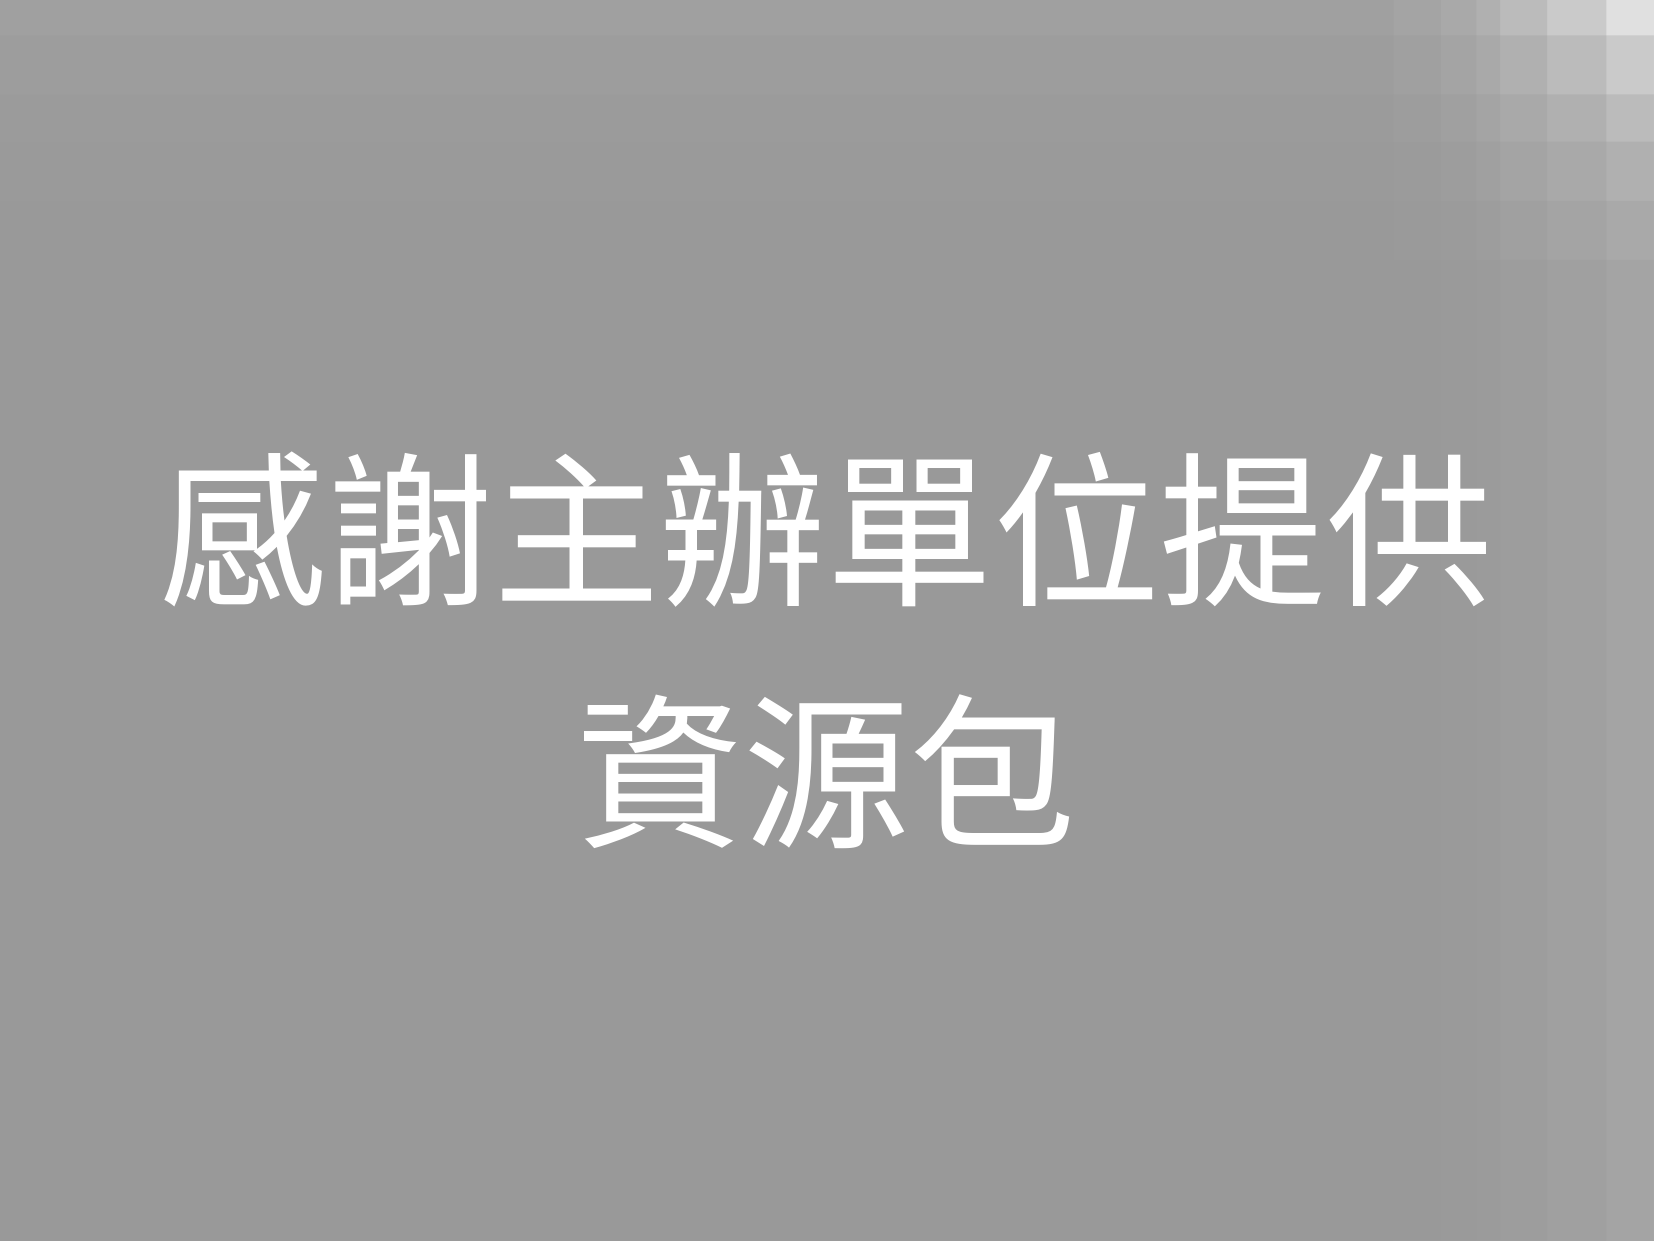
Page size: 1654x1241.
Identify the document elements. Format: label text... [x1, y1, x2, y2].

text_box 感謝主辦單位提供 資源包 [23, 383, 1630, 857]
